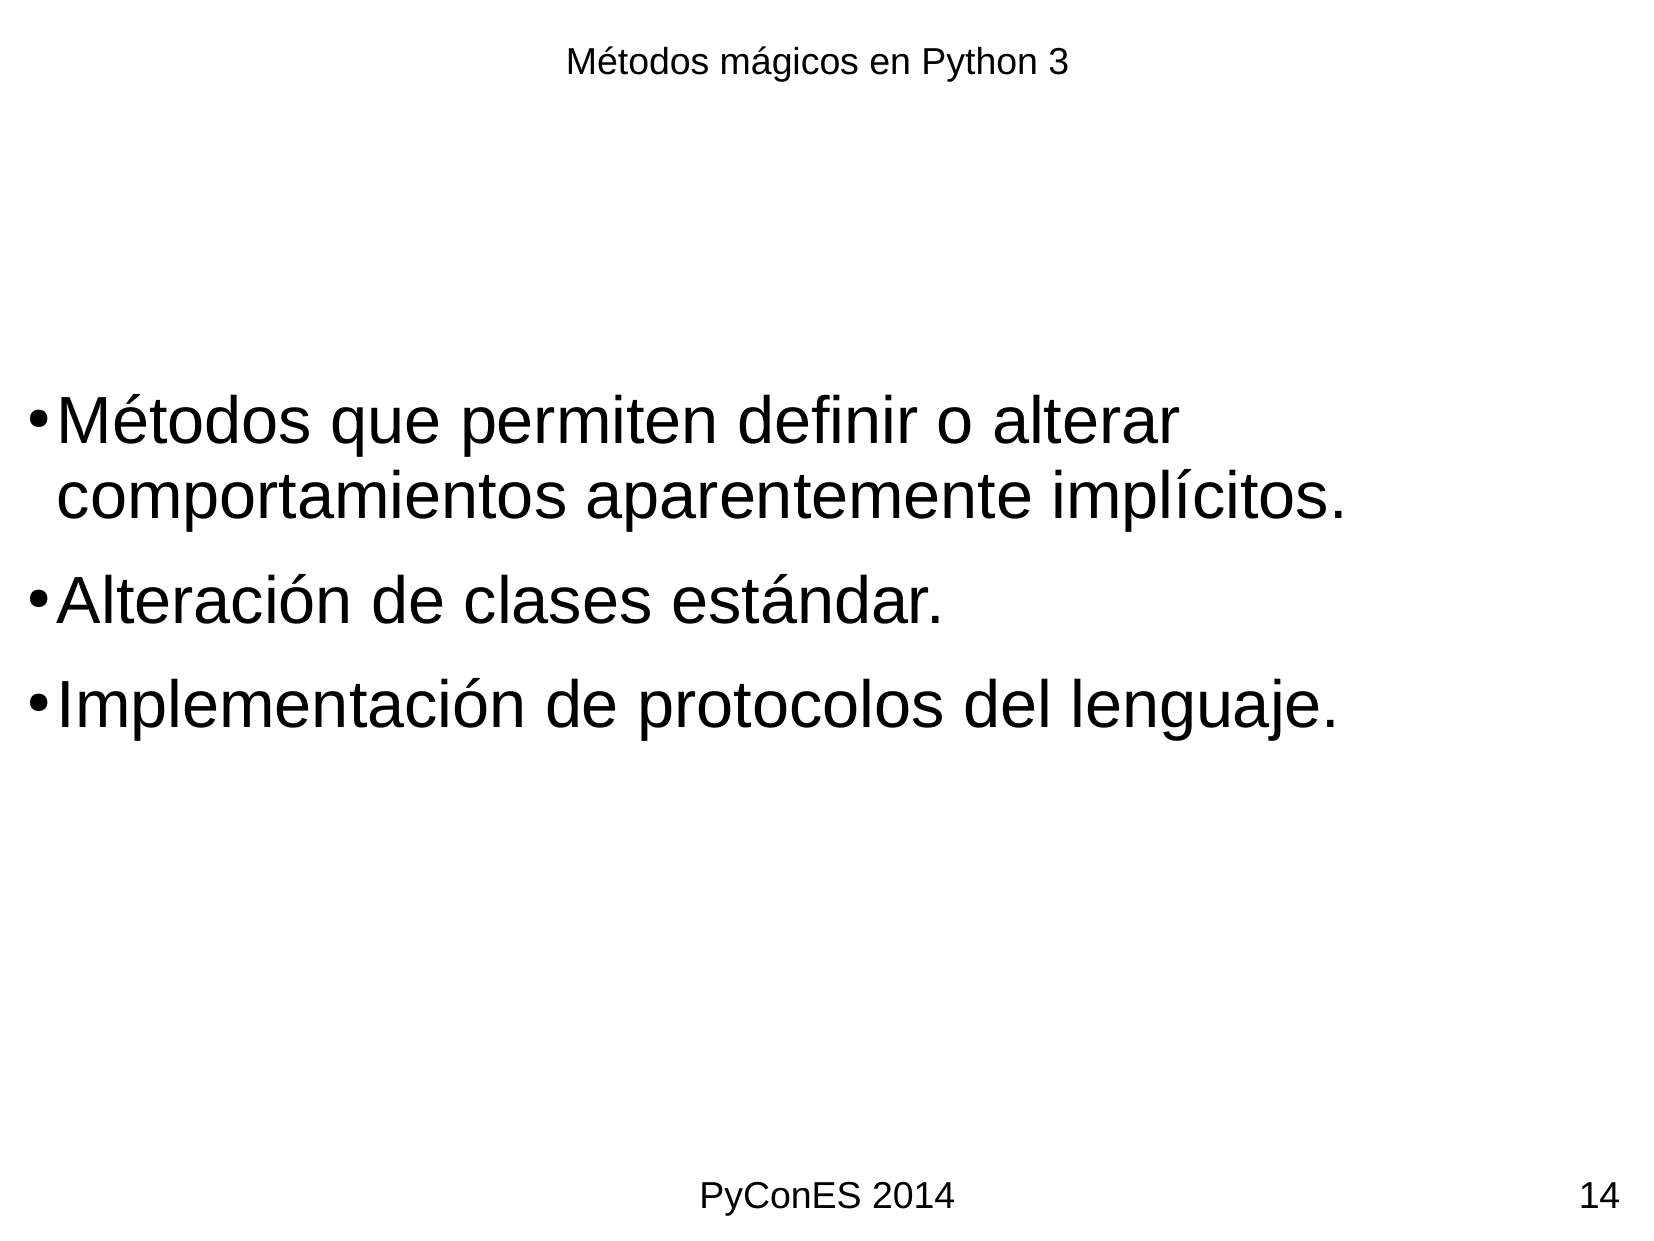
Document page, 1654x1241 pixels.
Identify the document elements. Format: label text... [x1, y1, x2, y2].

text_box 14 [1455, 1166, 1636, 1224]
text_box PyConES 2014 [30, 1166, 1455, 1224]
text_box Métodos mágicos en Python 3 [15, 33, 1621, 91]
subtitle Métodos que permiten definir o alterar comportamientos aparentemente implícitos. Alteración de clases estándar. Implementación de protocolos del lenguaje. [26, 91, 1621, 1201]
